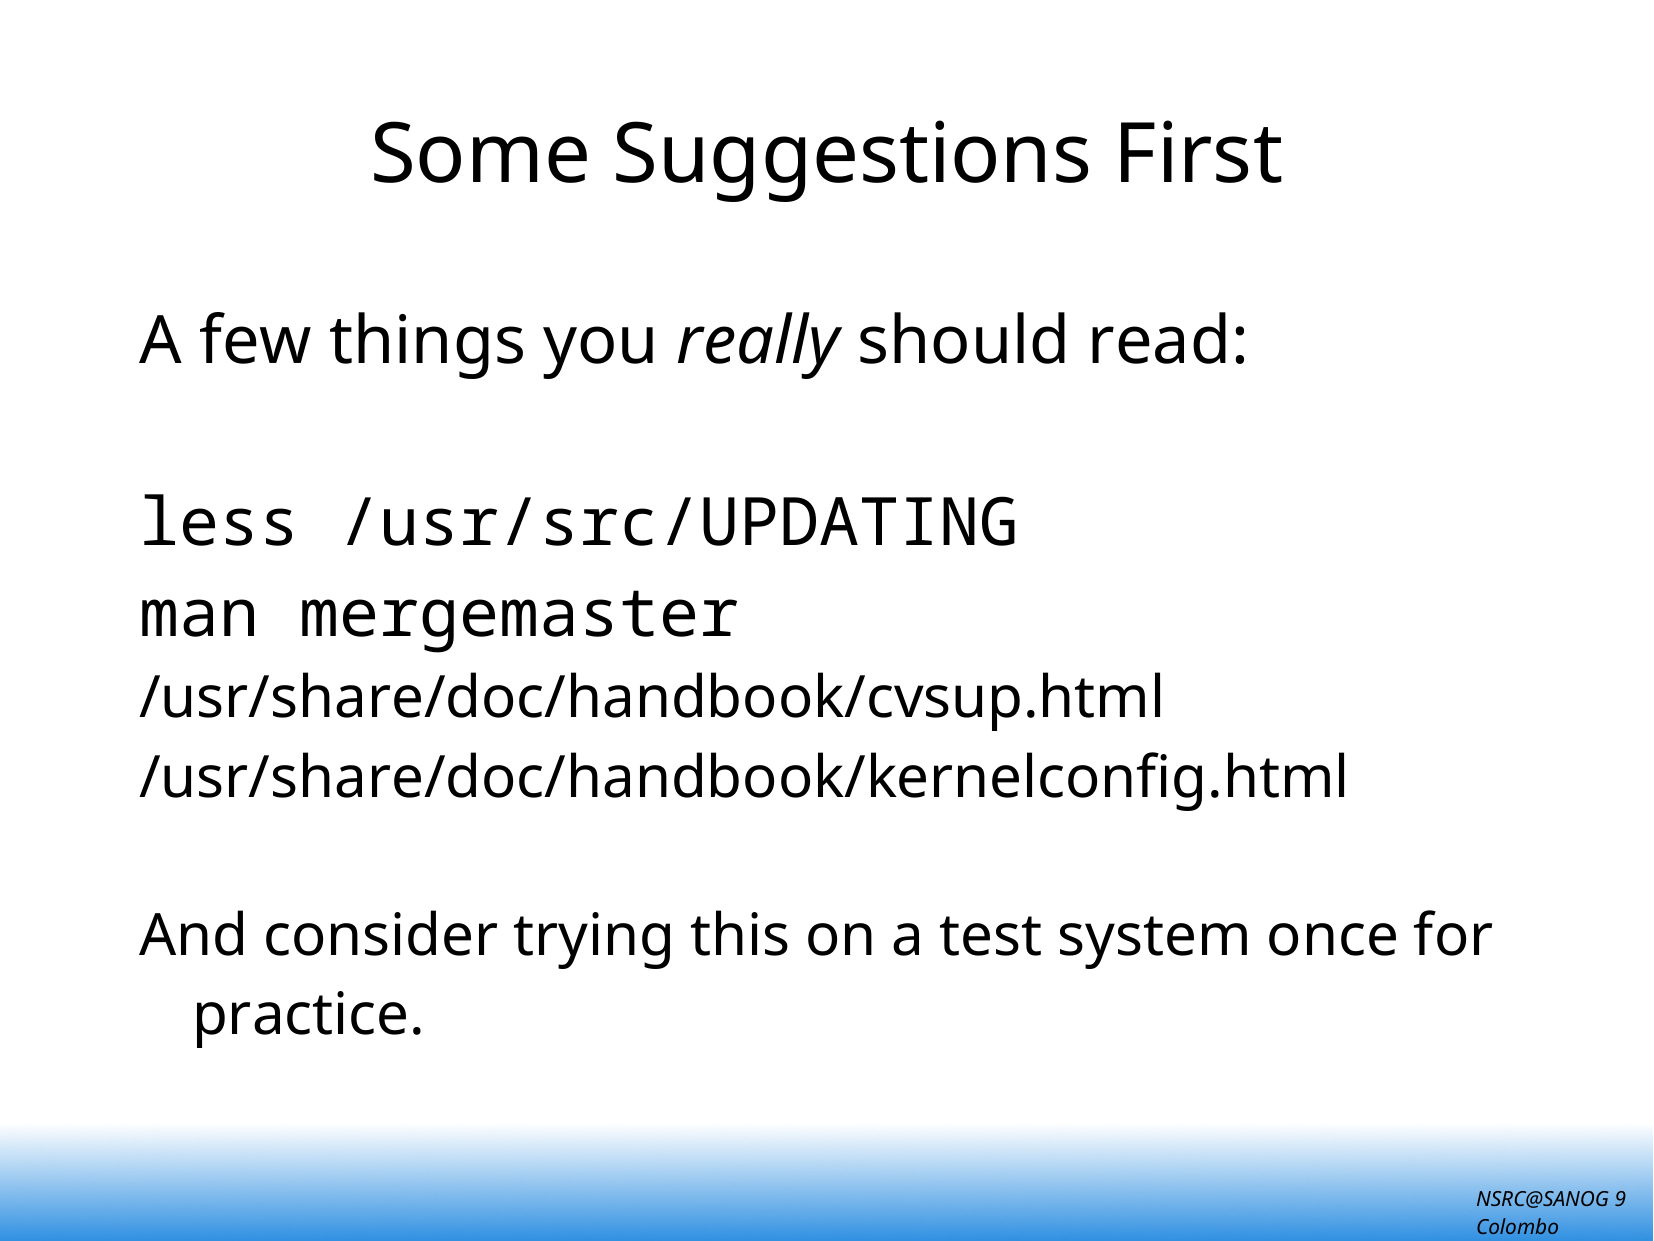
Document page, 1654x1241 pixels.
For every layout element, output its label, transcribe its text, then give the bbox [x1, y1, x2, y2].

picture [0, 1122, 1653, 1241]
title Some Suggestions First [121, 46, 1534, 254]
list A few things you really should read: less /usr/src/UPDATING man mergemaster /usr/share/doc/handbook/cvsup.html /usr/share/doc/handbook/kernelconfig.html And consider trying this on a test system once for practice. [121, 292, 1561, 1103]
